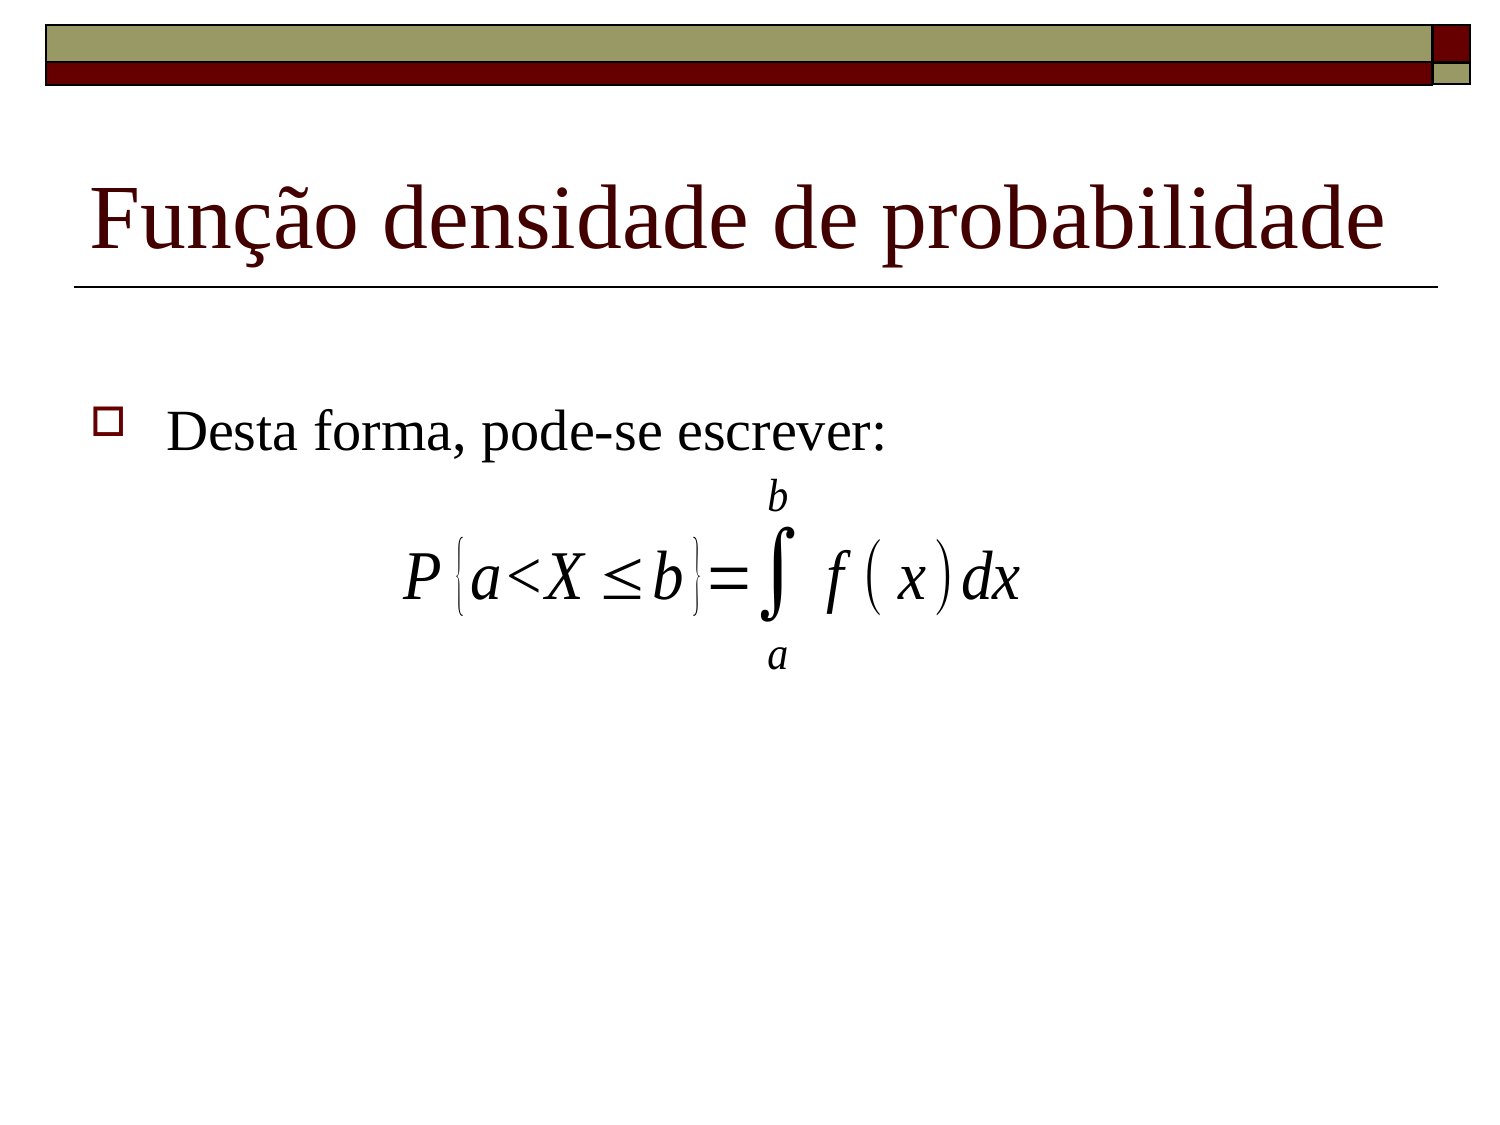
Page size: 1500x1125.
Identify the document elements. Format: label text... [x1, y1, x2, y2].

chart [383, 472, 1047, 681]
list Desta forma, pode-se escrever: [75, 299, 1363, 1062]
title Função densidade de probabilidade [75, 87, 1426, 275]
